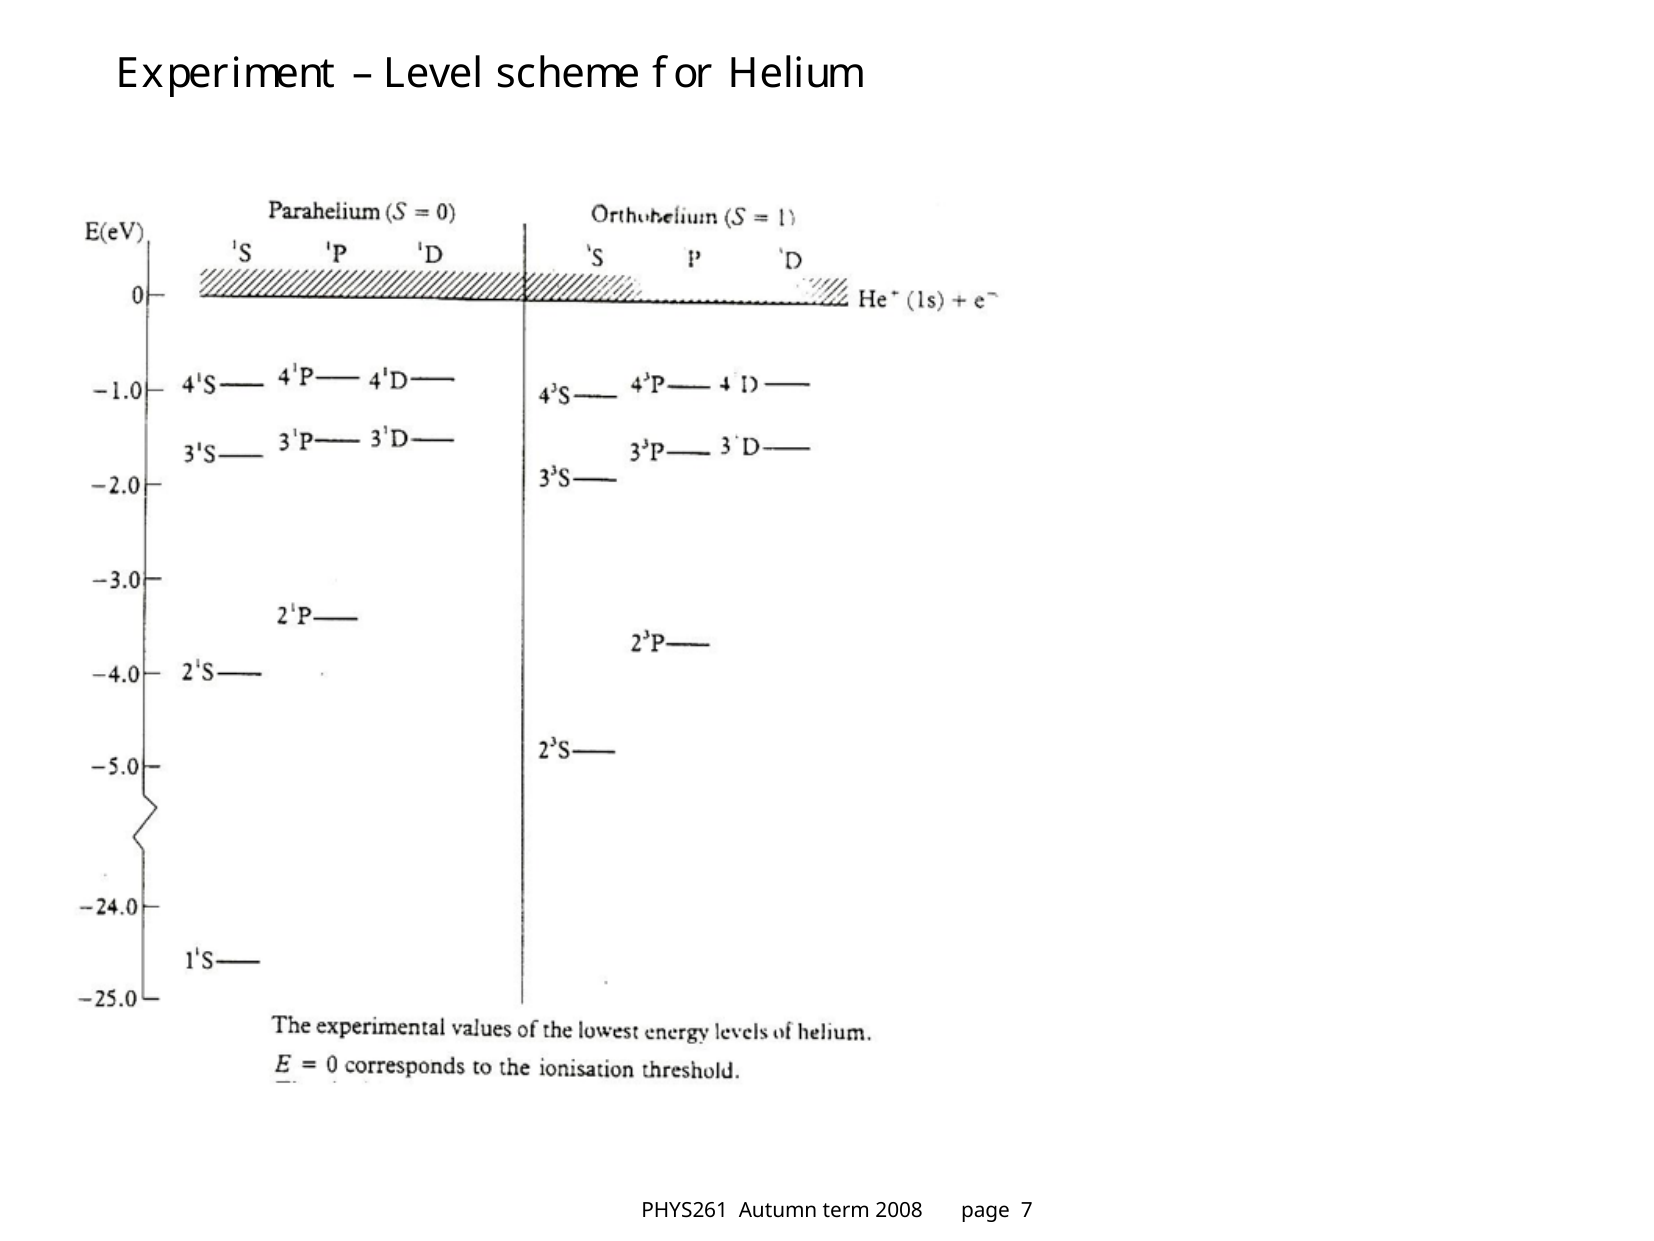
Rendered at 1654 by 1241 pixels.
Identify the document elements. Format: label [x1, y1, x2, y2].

chart [114, 41, 1119, 219]
picture [62, 191, 1083, 1094]
